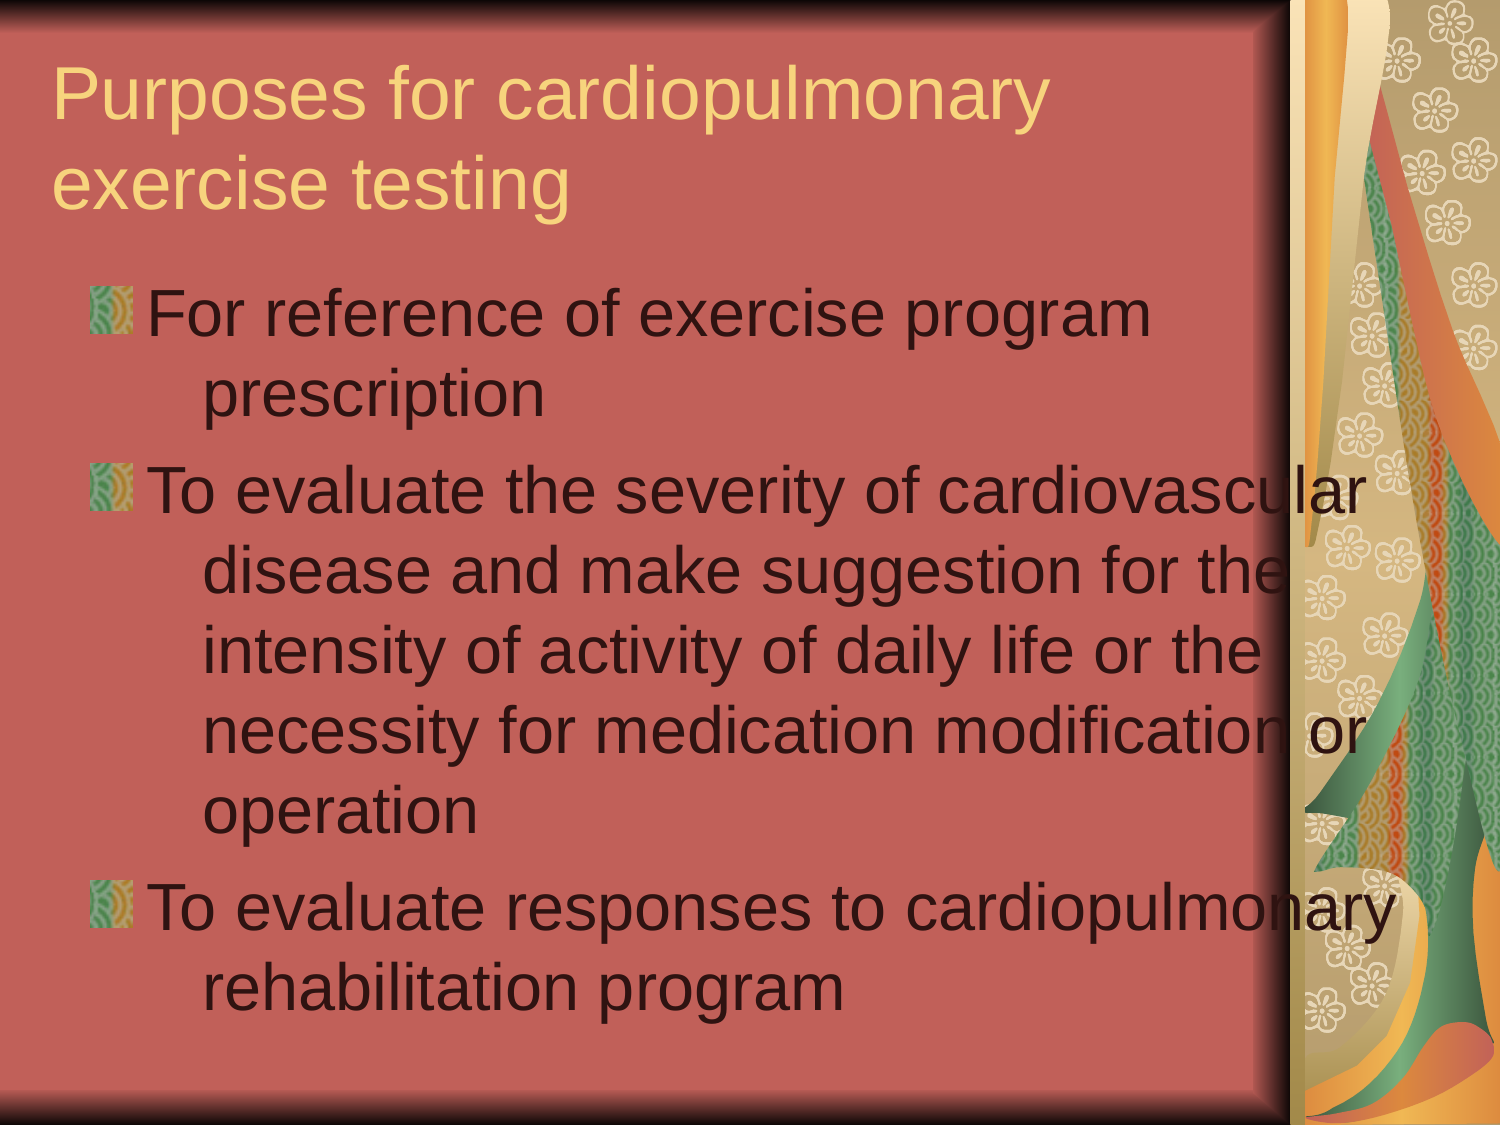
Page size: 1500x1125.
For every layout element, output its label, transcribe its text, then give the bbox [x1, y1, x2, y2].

title Purposes for cardiopulmonary exercise testing [35, 37, 1263, 225]
list For reference of exercise program prescription To evaluate the severity of cardiovascular disease and make suggestion for the intensity of activity of daily life or the necessity for medication modification or operation To evaluate responses to cardiopulmonary rehabilitation program [75, 262, 1426, 1083]
